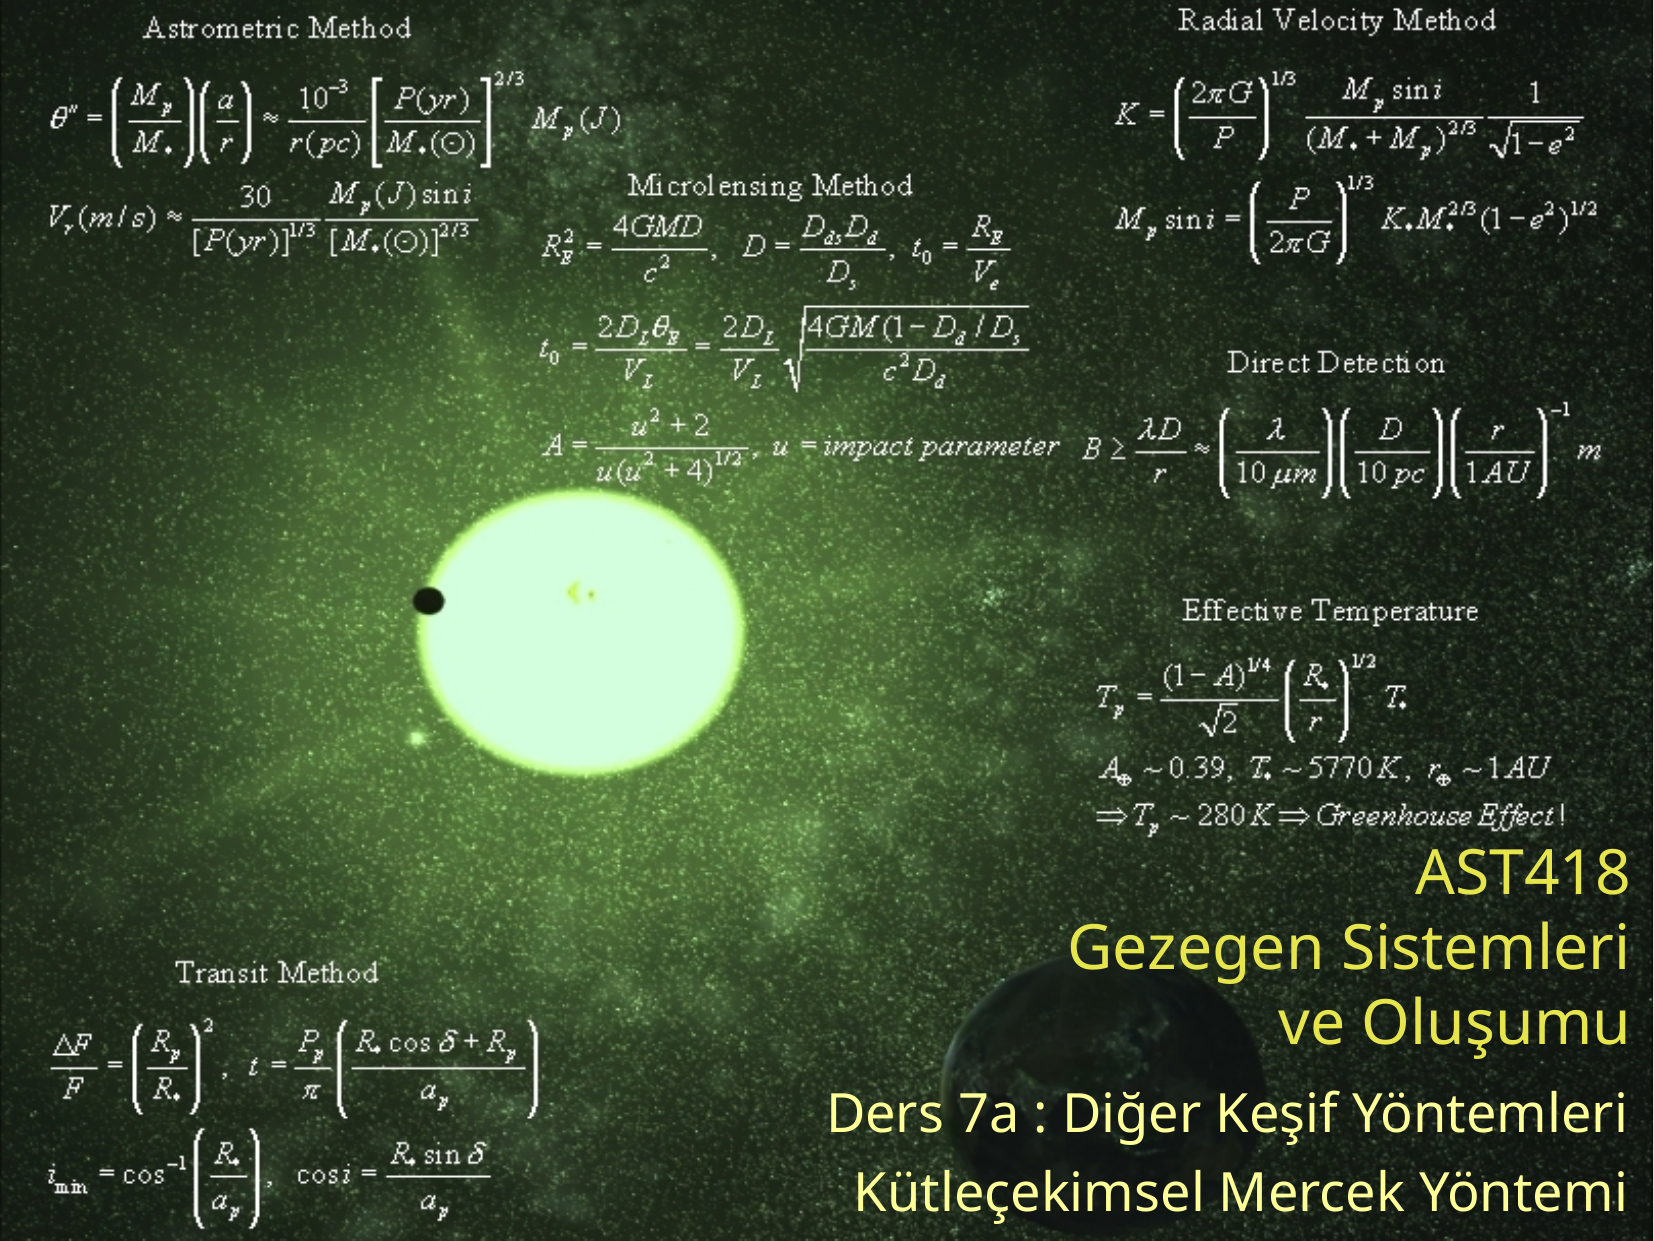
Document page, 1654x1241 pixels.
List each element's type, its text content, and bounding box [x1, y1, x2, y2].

title AST418 Gezegen Sistemleri ve Oluşumu [550, 831, 1647, 1057]
text_box Ders 7a : Diğer Keşif Yöntemleri Kütleçekimsel Mercek Yöntemi [545, 1070, 1644, 1193]
picture [0, 0, 1654, 1241]
